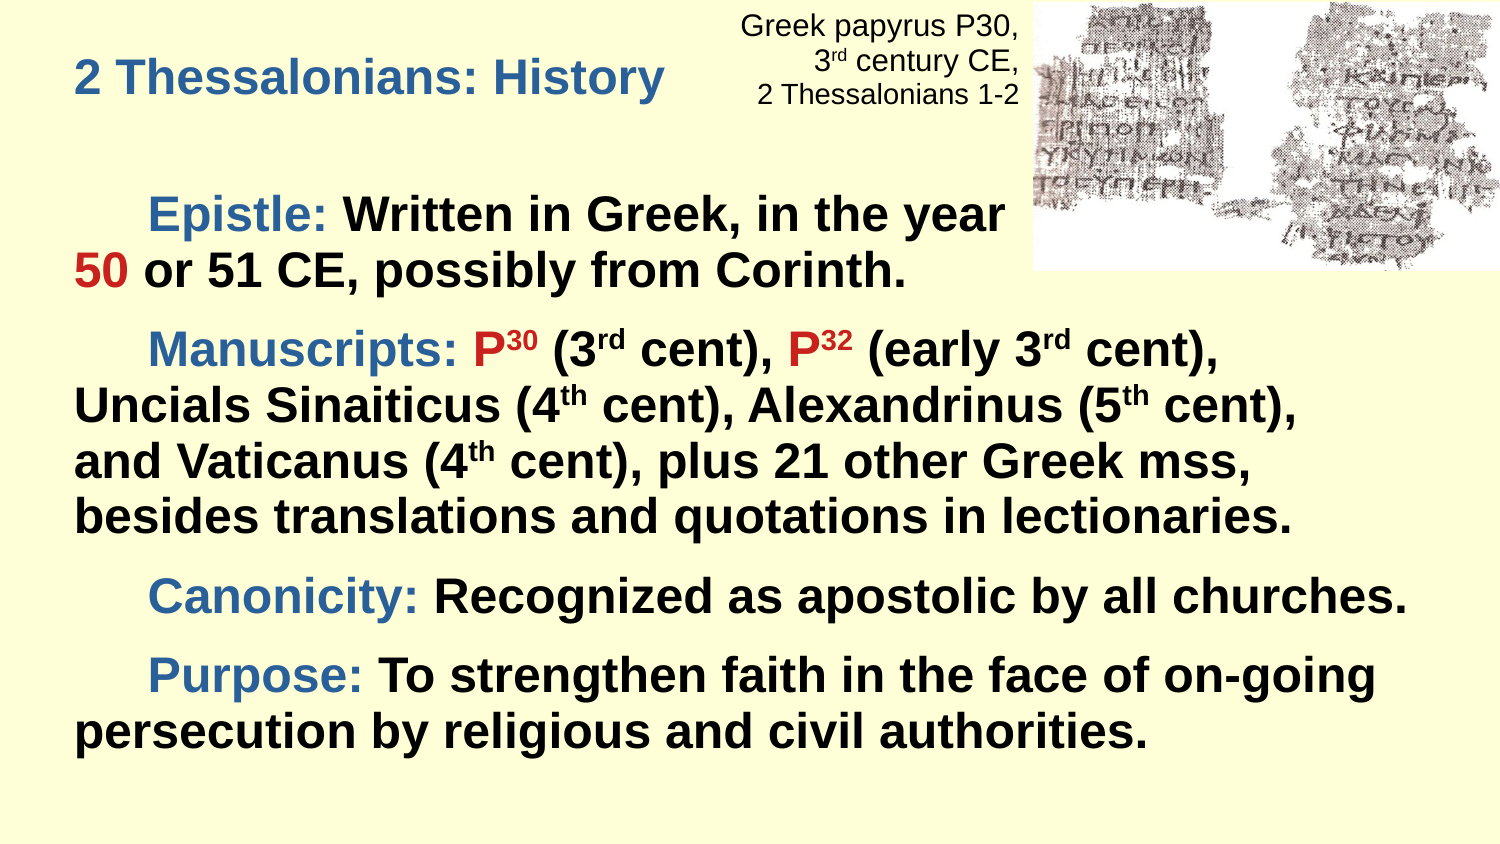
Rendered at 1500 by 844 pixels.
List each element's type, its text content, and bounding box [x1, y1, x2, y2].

text_box Epistle: Written in Greek, in the year 50 or 51 CE, possibly from Corinth. Manuscripts: P30 (3rd cent), P32 (early 3rd cent), Uncials Sinaiticus (4th cent), Alexandrinus (5th cent), and Vaticanus (4th cent), plus 21 other Greek mss, besides translations and quotations in lectionaries. Canonicity: Recognized as apostolic by all churches. Purpose: To strengthen faith in the face of on-going persecution by religious and civil authorities. [59, 178, 1447, 827]
text_box Greek papyrus P30, 3rd century CE, 2 Thessalonians 1-2 [680, 1, 1035, 119]
picture [1033, 2, 1500, 271]
text_box 2 Thessalonians: History [59, 41, 680, 113]
